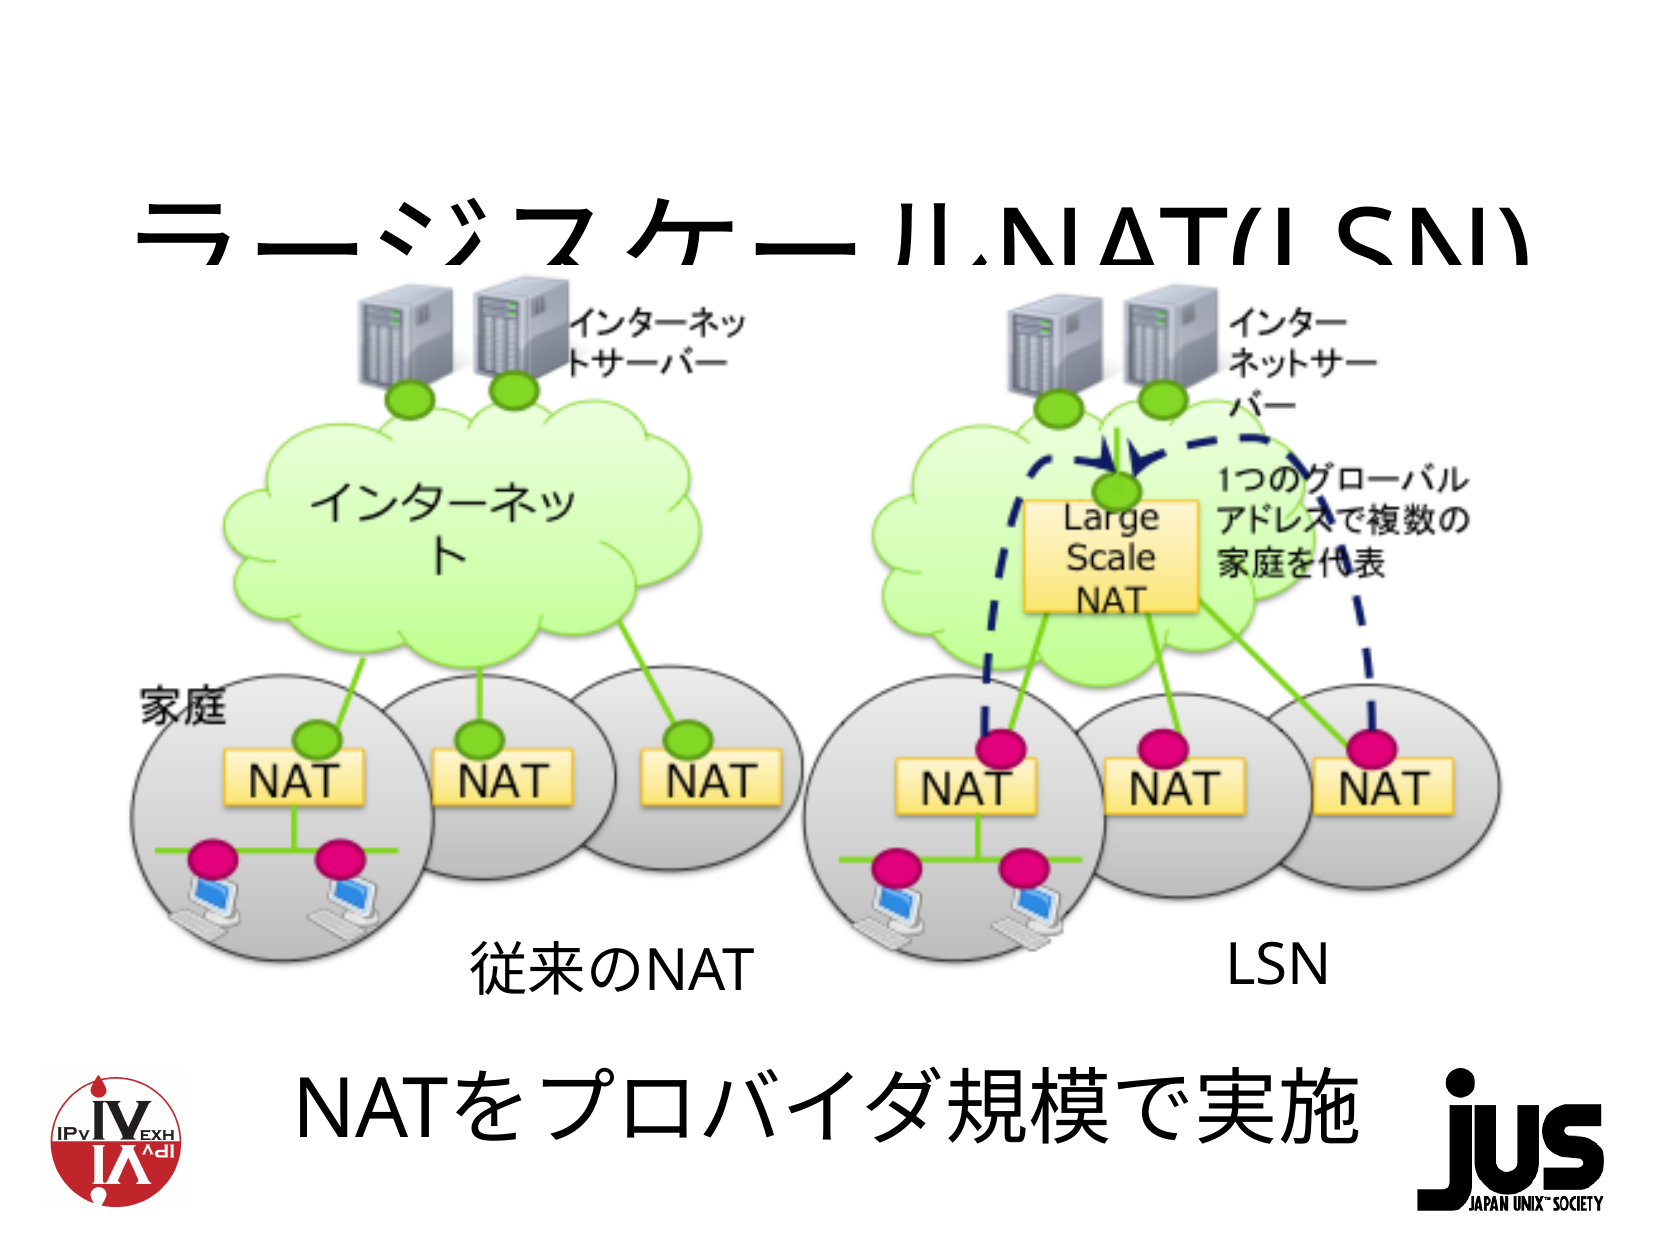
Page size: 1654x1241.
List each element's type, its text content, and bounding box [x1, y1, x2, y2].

text_box 従来のNAT [455, 915, 774, 993]
title ラージスケールNAT(LSN) [82, 56, 1571, 250]
picture [1417, 1068, 1604, 1211]
text_box LSN [1210, 915, 1350, 993]
picture [75, 265, 1579, 975]
picture [41, 1068, 190, 1210]
subtitle NATをプロバイダ規模で実施 [236, 1033, 1418, 1170]
